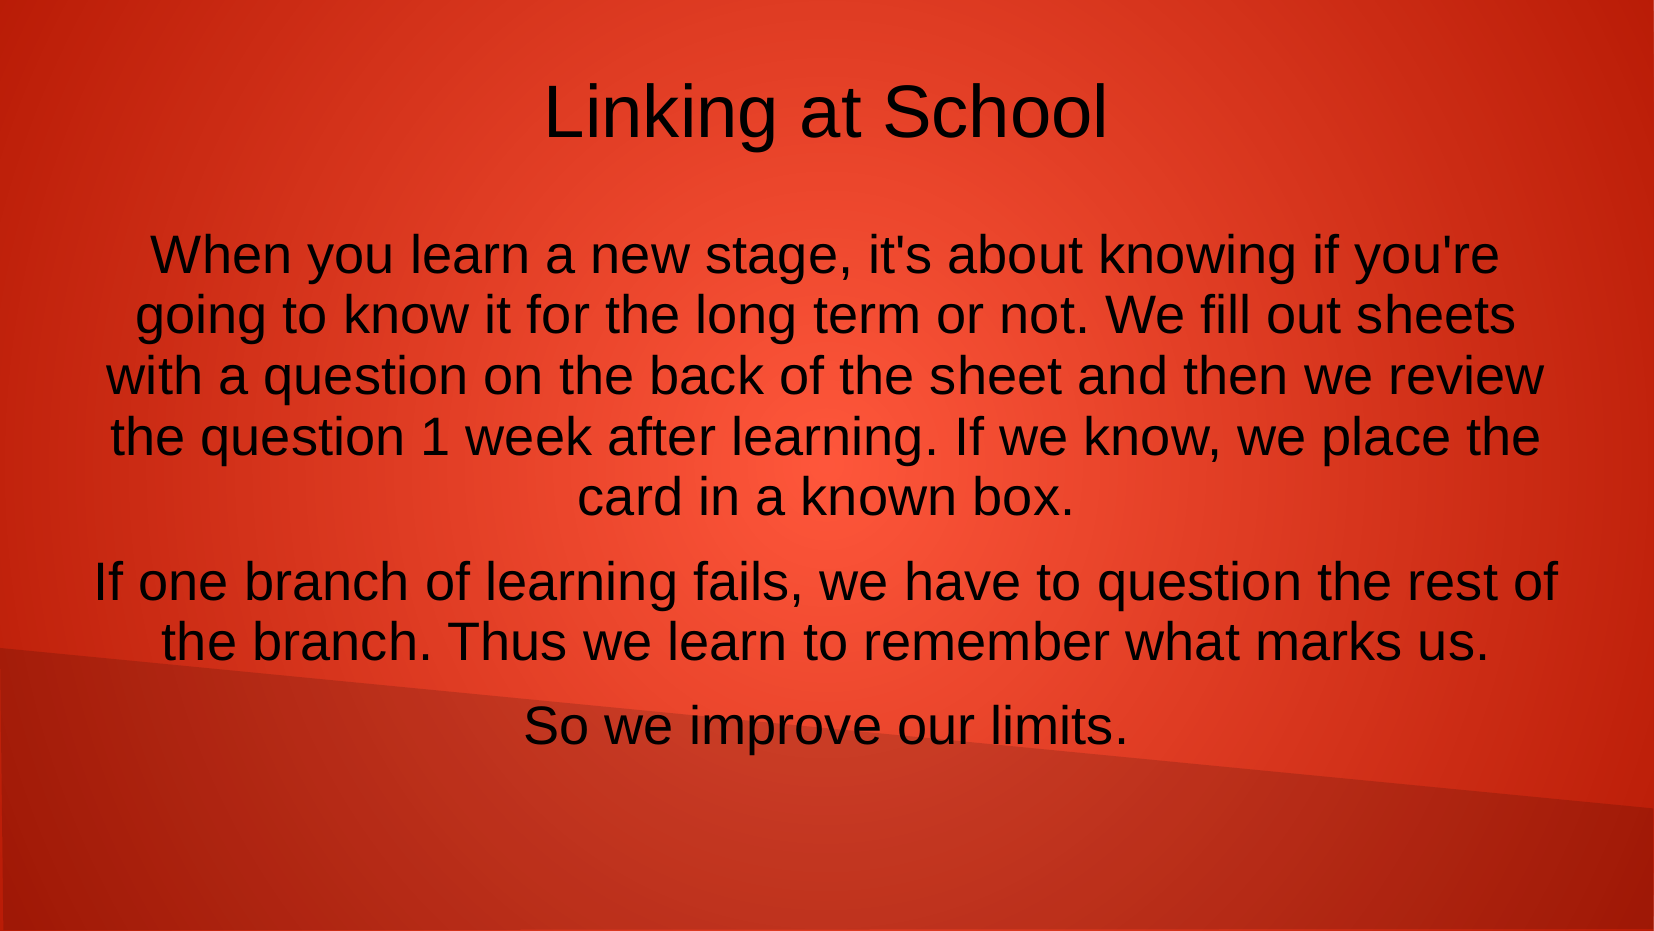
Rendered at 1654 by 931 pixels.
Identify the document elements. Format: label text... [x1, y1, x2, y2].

list When you learn a new stage, it's about knowing if you're going to know it for the long term or not. We fill out sheets with a question on the back of the sheet and then we review the question 1 week after learning. If we know, we place the card in a known box. If one branch of learning fails, we have to question the rest of the branch. Thus we learn to remember what marks us. So we improve our limits. [82, 224, 1571, 764]
title Linking at School [82, 35, 1571, 189]
